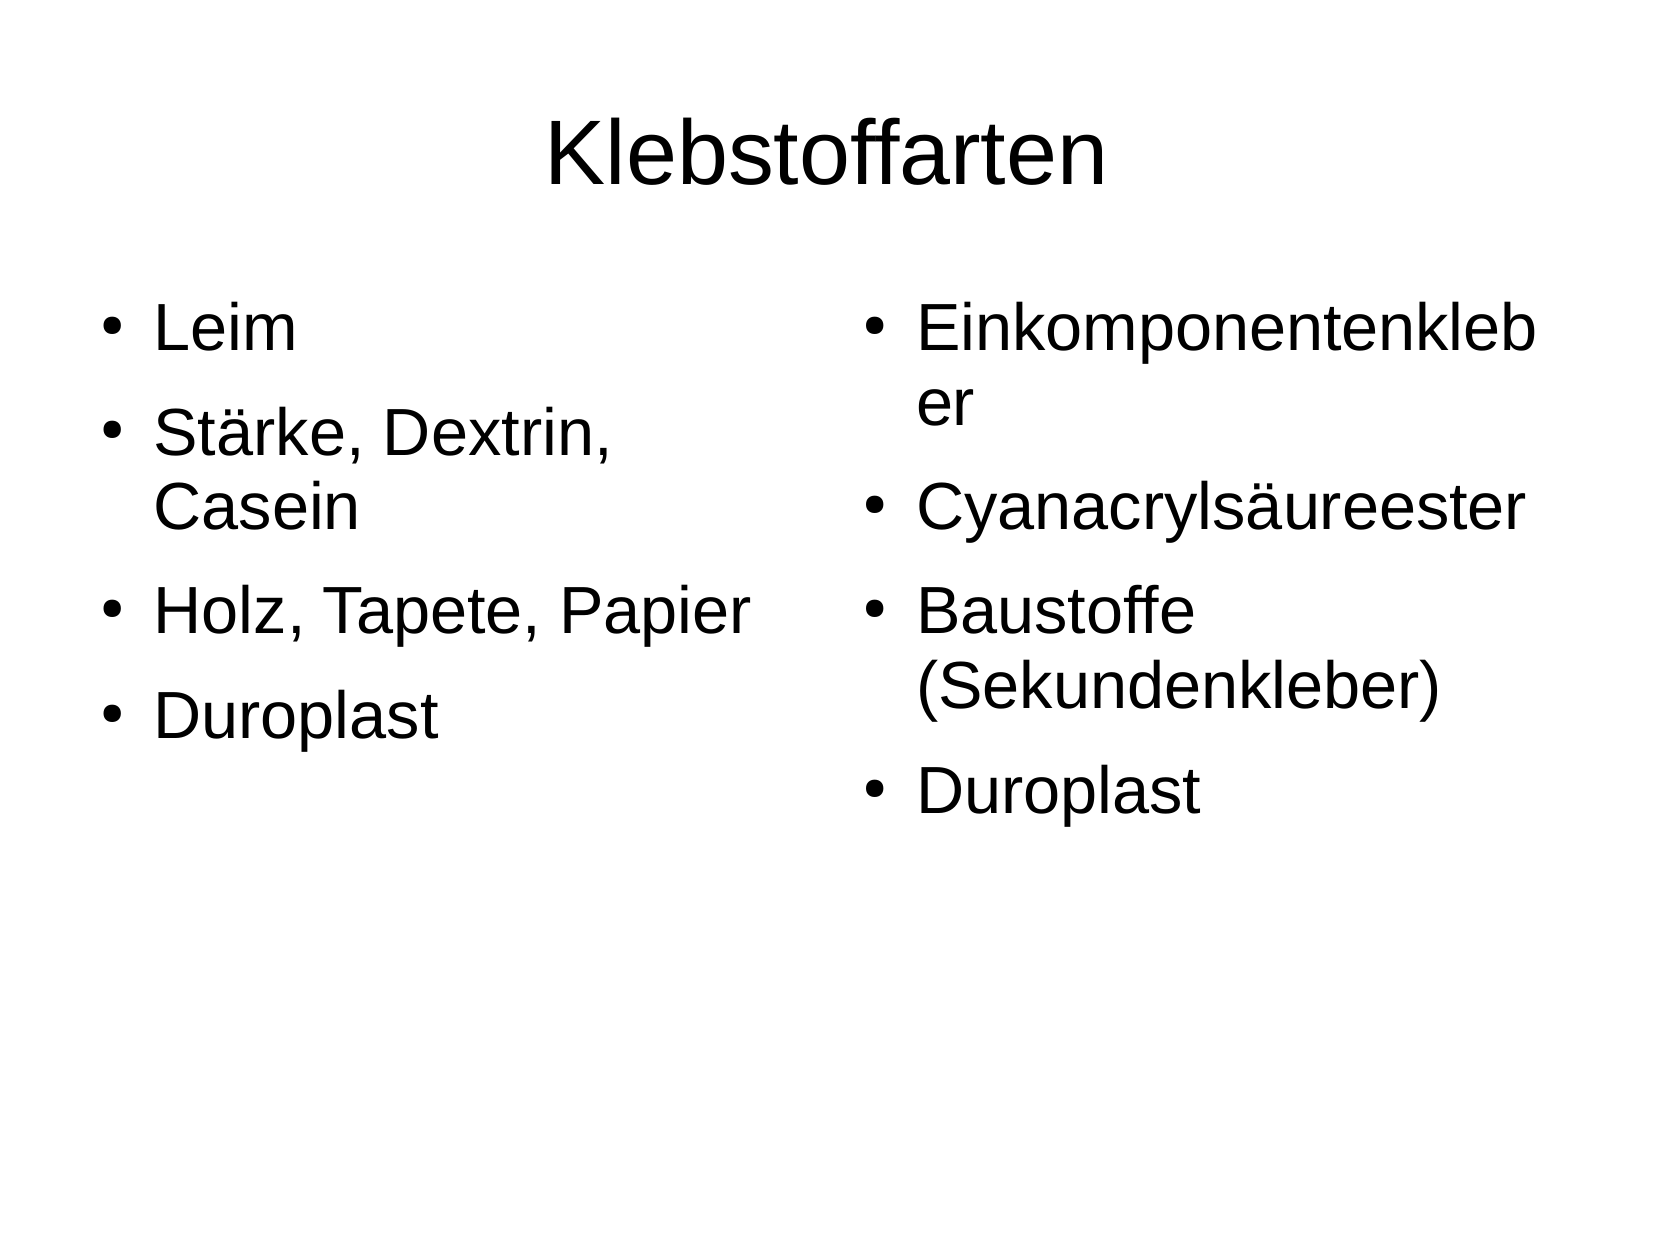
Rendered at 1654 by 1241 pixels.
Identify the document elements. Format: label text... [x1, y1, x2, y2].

title Klebstoffarten [82, 49, 1571, 257]
list Leim Stärke, Dextrin, Casein Holz, Tapete, Papier Duroplast [82, 290, 809, 1010]
list Einkomponentenkleber Cyanacrylsäureester Baustoffe (Sekundenkleber) Duroplast [845, 290, 1572, 1010]
